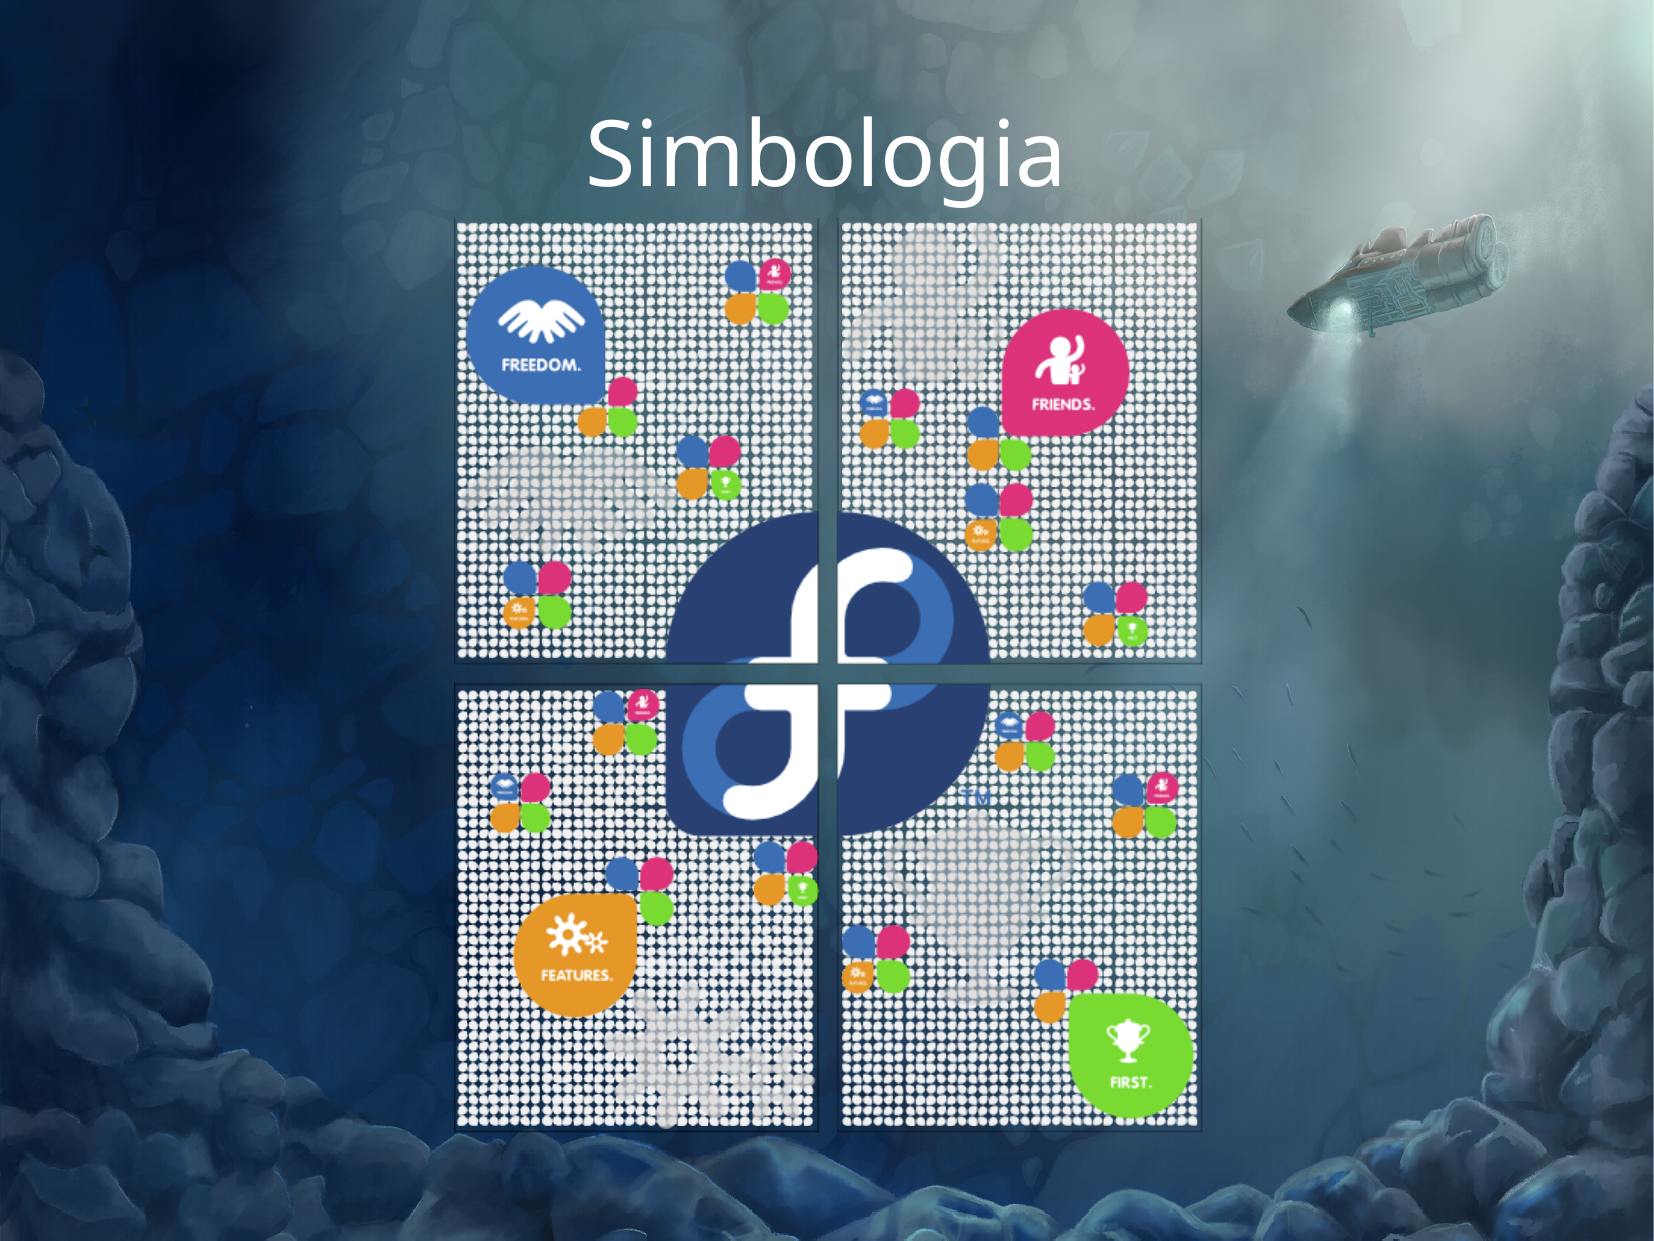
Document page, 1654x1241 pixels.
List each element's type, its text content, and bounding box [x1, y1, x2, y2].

title Simbologia [82, 49, 1571, 257]
picture [0, 0, 1654, 1241]
